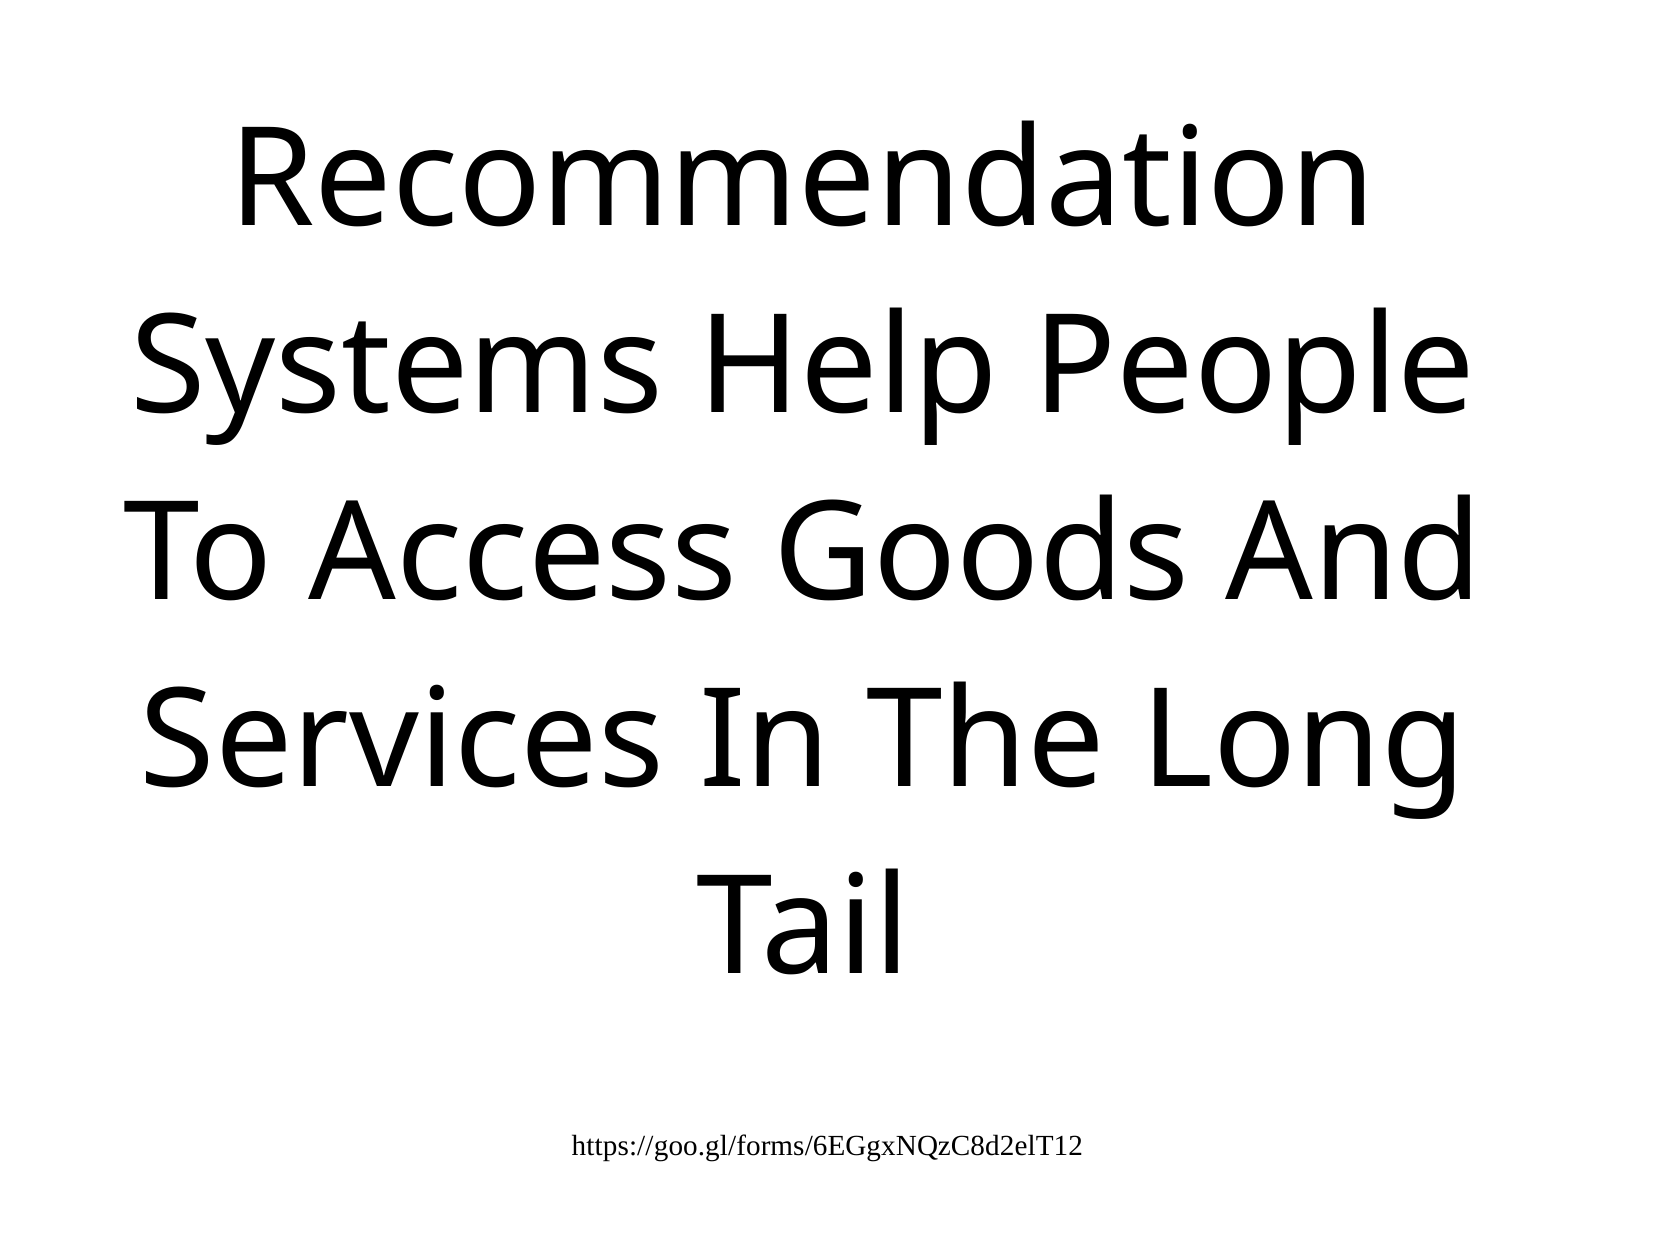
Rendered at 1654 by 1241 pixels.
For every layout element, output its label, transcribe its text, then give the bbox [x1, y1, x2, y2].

title Recommendation Systems Help People To Access Goods And Services In The Long Tail [59, 314, 1548, 778]
